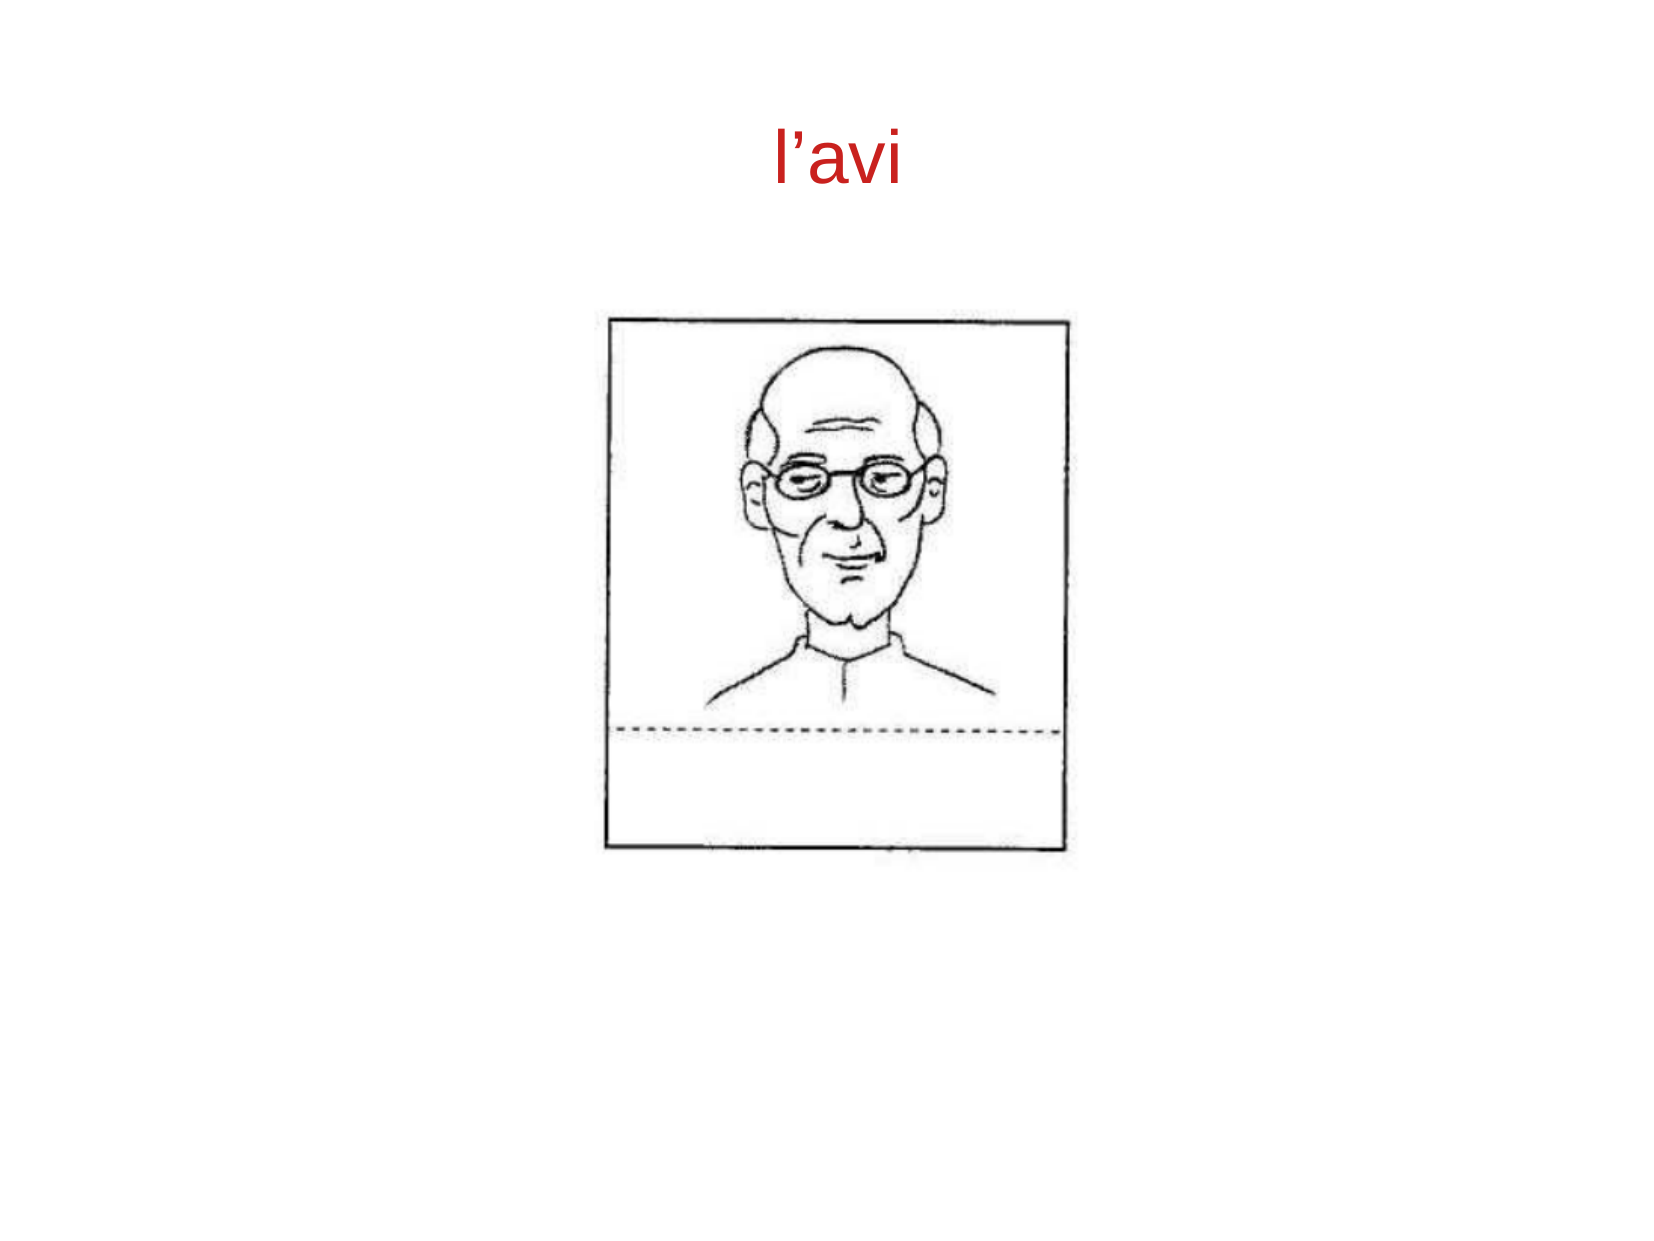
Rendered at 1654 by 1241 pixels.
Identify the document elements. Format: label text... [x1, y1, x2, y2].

picture [581, 291, 1094, 873]
text_box l’avi [389, 82, 1288, 225]
